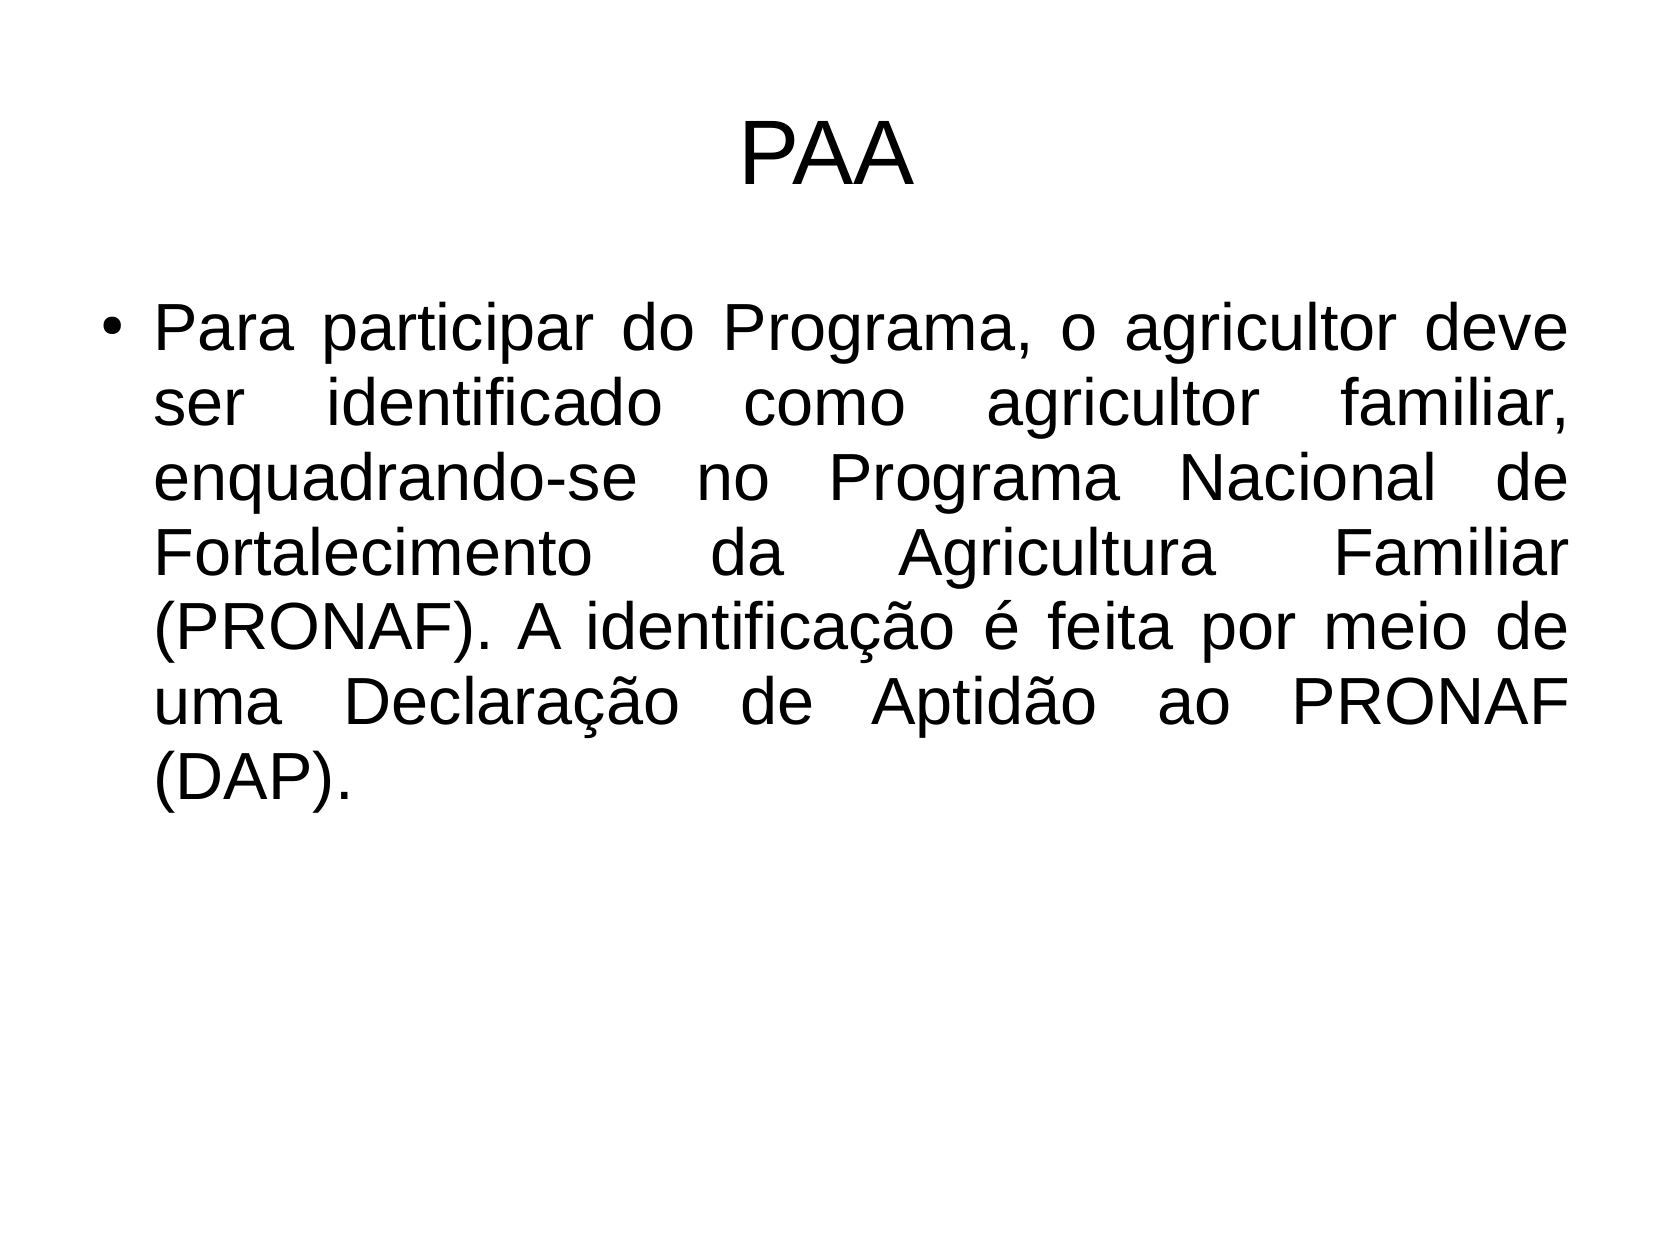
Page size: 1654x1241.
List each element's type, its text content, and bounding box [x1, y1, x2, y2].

title PAA [82, 49, 1571, 257]
list Para participar do Programa, o agricultor deve ser identificado como agricultor familiar, enquadrando-se no Programa Nacional de Fortalecimento da Agricultura Familiar (PRONAF). A identificação é feita por meio de uma Declaração de Aptidão ao PRONAF (DAP). [82, 290, 1571, 1010]
